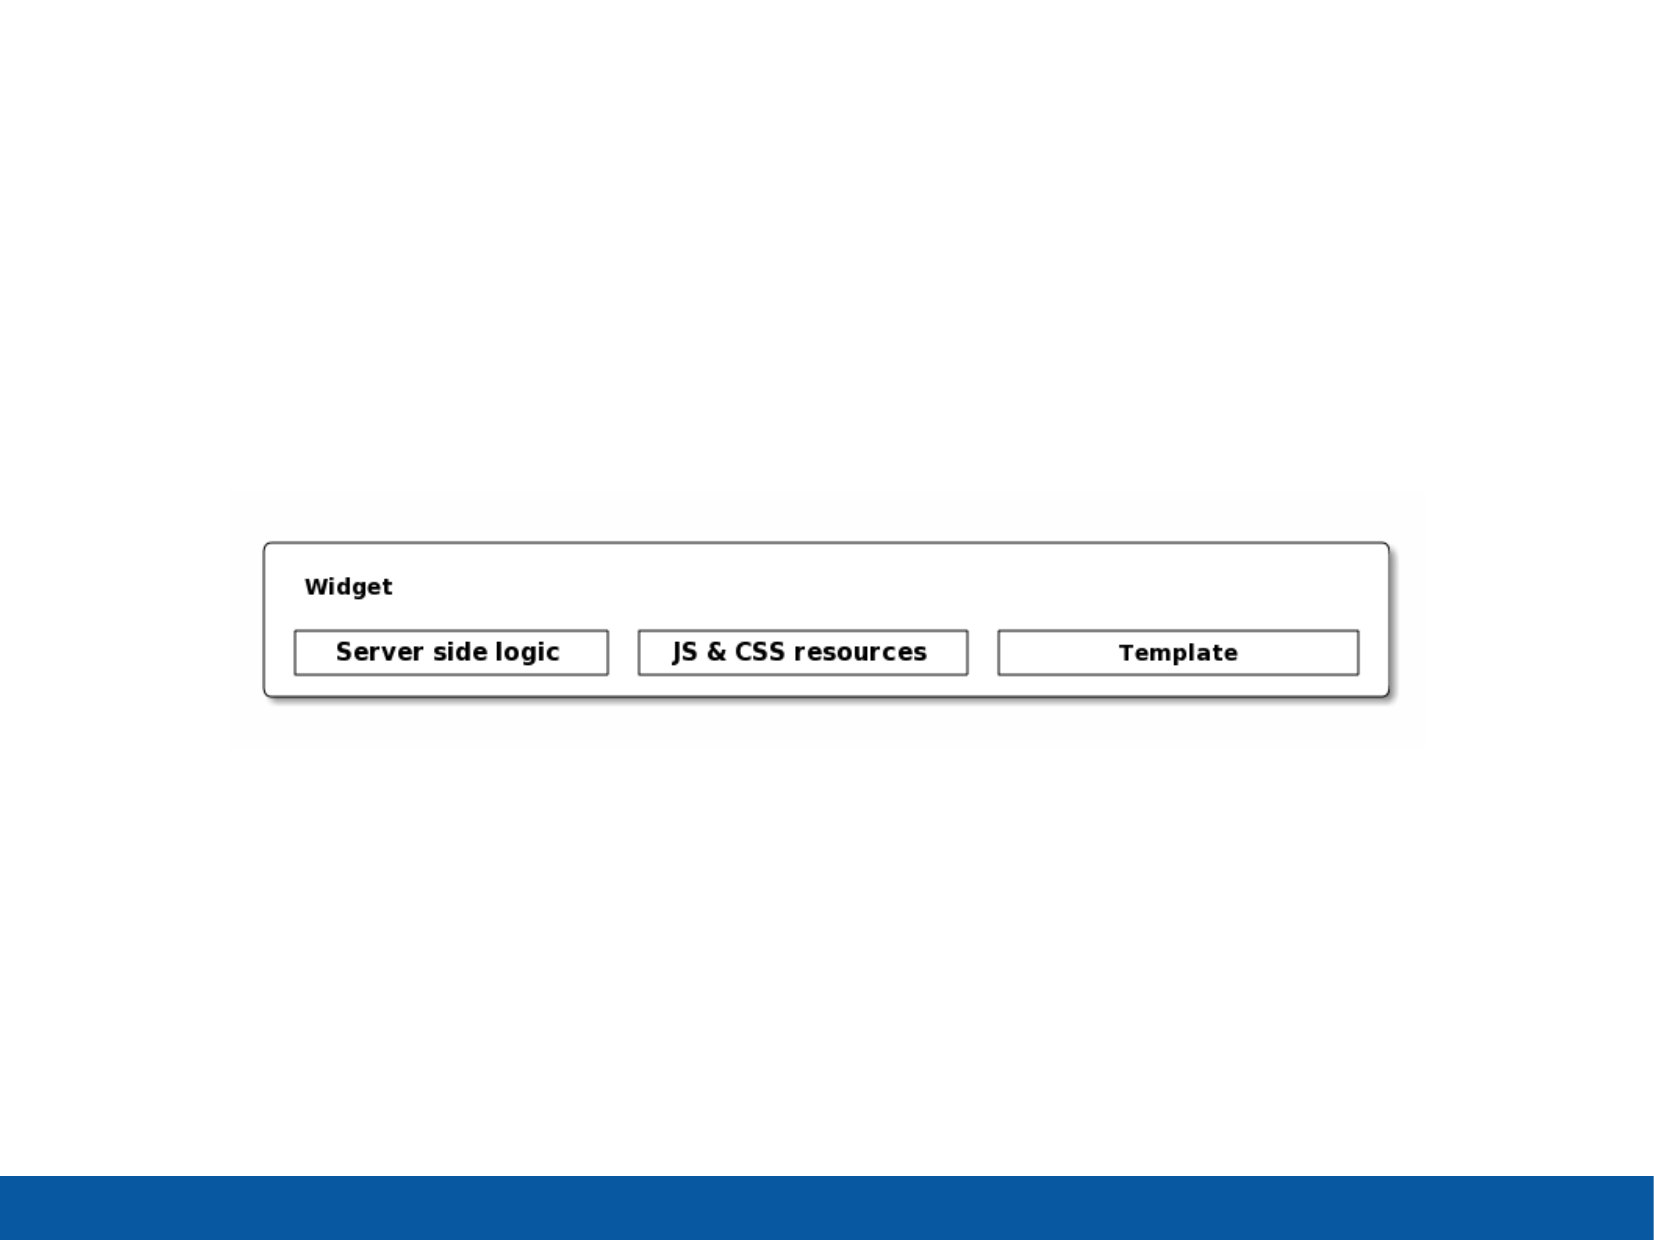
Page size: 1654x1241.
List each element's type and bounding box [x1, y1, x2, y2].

picture [225, 488, 1429, 752]
picture [0, 1176, 1654, 1240]
